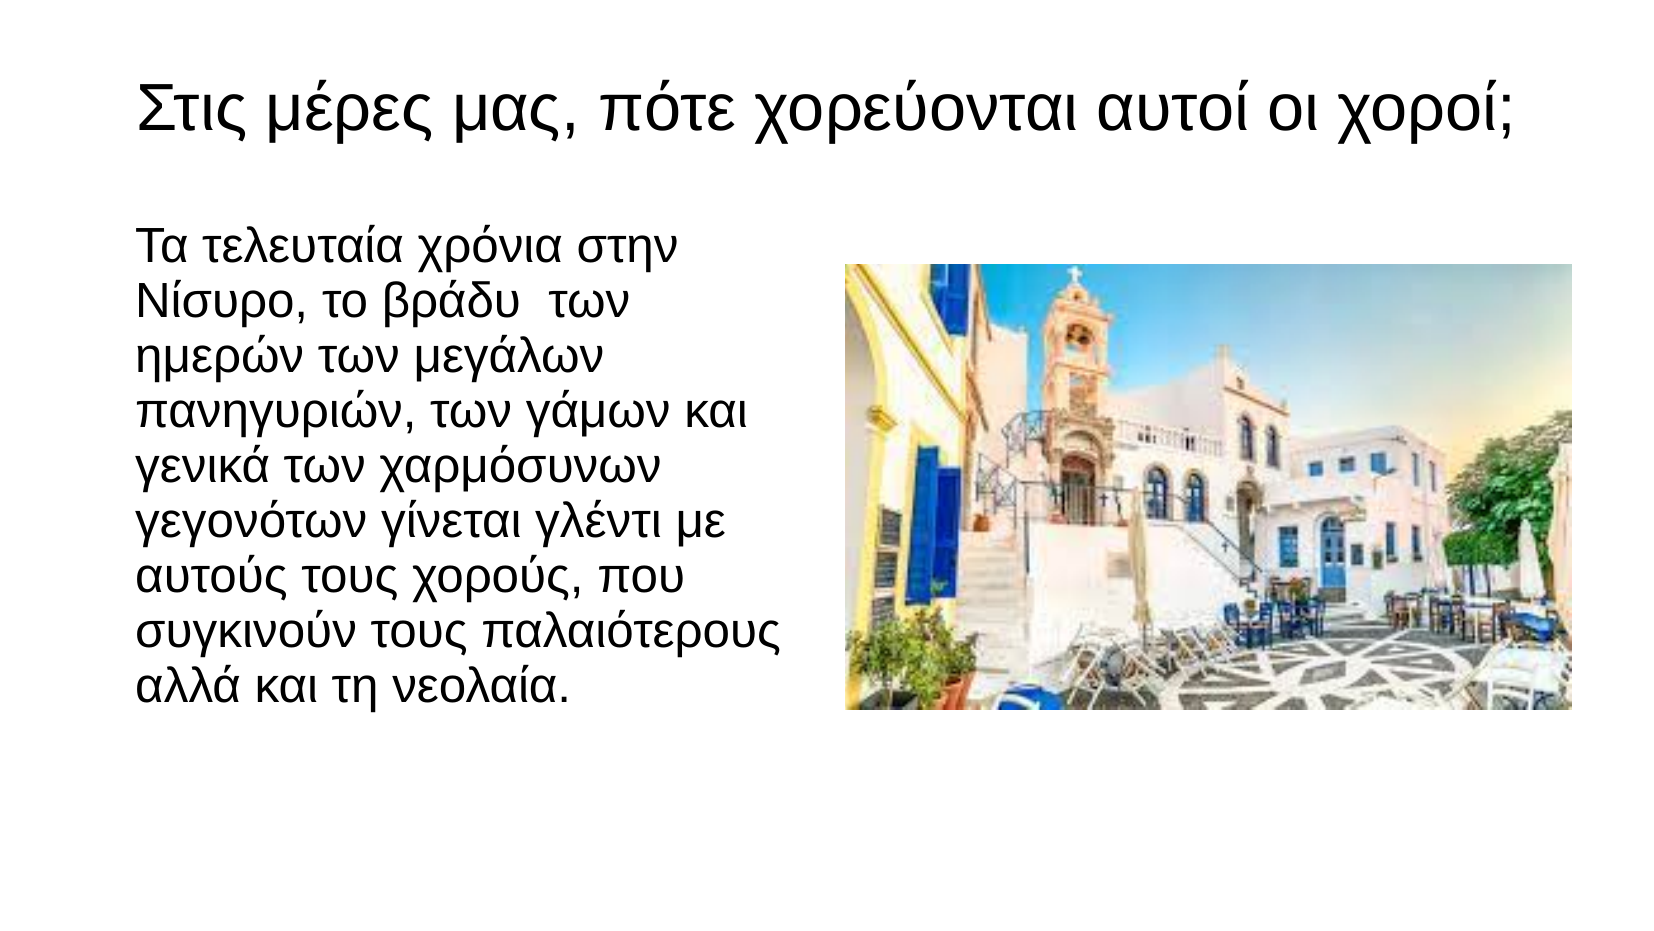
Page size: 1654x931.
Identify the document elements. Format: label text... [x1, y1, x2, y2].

picture [845, 264, 1572, 710]
title Στις μέρες μας, πότε χορεύονται αυτοί οι χοροί; [82, 37, 1571, 178]
list Τα τελευταία χρόνια στην Νίσυρο, το βράδυ των ημερών των μεγάλων πανηγυριών, των γάμων και γενικά των χαρμόσυνων γεγονότων γίνεται γλέντι με αυτούς τους χορούς, που συγκινούν τους παλαιότερους αλλά και τη νεολαία. [82, 217, 809, 758]
